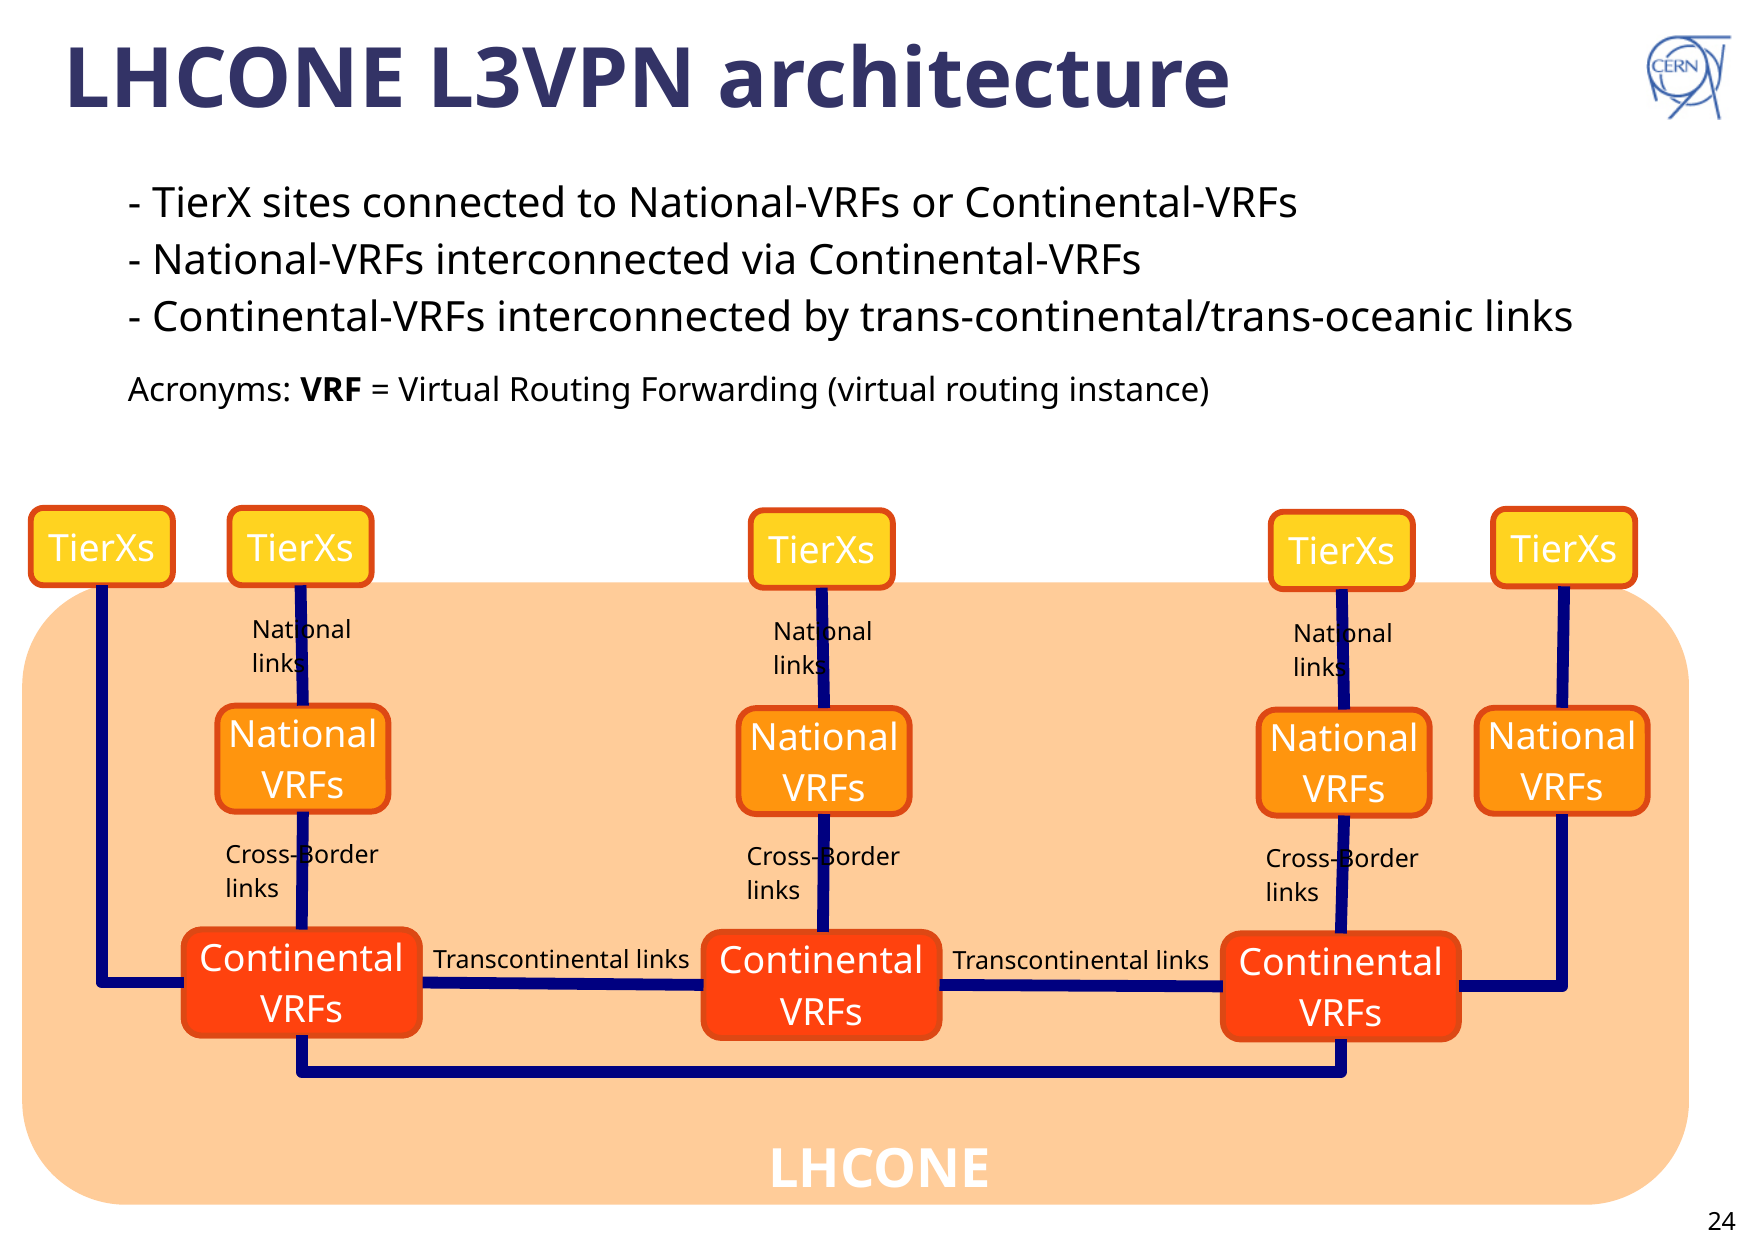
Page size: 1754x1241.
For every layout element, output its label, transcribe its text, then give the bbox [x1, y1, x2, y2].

text_box [1347, 582, 1558, 980]
text_box TierXs [30, 507, 173, 586]
text_box TierXs [1270, 511, 1413, 590]
text_box National VRFs [217, 705, 389, 812]
text_box TierXs [1493, 508, 1636, 587]
text_box [22, 586, 1689, 1205]
text_box [307, 582, 818, 979]
text_box LHCONE [661, 1122, 1099, 1203]
text_box Continental VRFs [183, 929, 420, 1036]
text_box TierXs [750, 510, 893, 588]
picture [1646, 34, 1732, 120]
text_box National VRFs [1476, 707, 1648, 814]
text_box [308, 989, 1335, 1063]
text_box [108, 582, 296, 977]
title LHCONE L3VPN architecture [63, 0, 1621, 166]
text_box [828, 582, 1338, 980]
text_box Continental VRFs [703, 931, 940, 1038]
text_box Continental VRFs [1222, 933, 1459, 1040]
text_box TierXs [229, 507, 372, 586]
text_box - TierX sites connected to National-VRFs or Continental-VRFs - National-VRFs interconnected via Continental-VRFs - Continental-VRFs interconnected by trans-continental/trans-oceanic links Acronyms: VRF = Virtual Routing Forwarding (virtual routing instance) [113, 165, 1619, 443]
text_box National VRFs [738, 708, 910, 815]
text_box National VRFs [1258, 709, 1430, 816]
